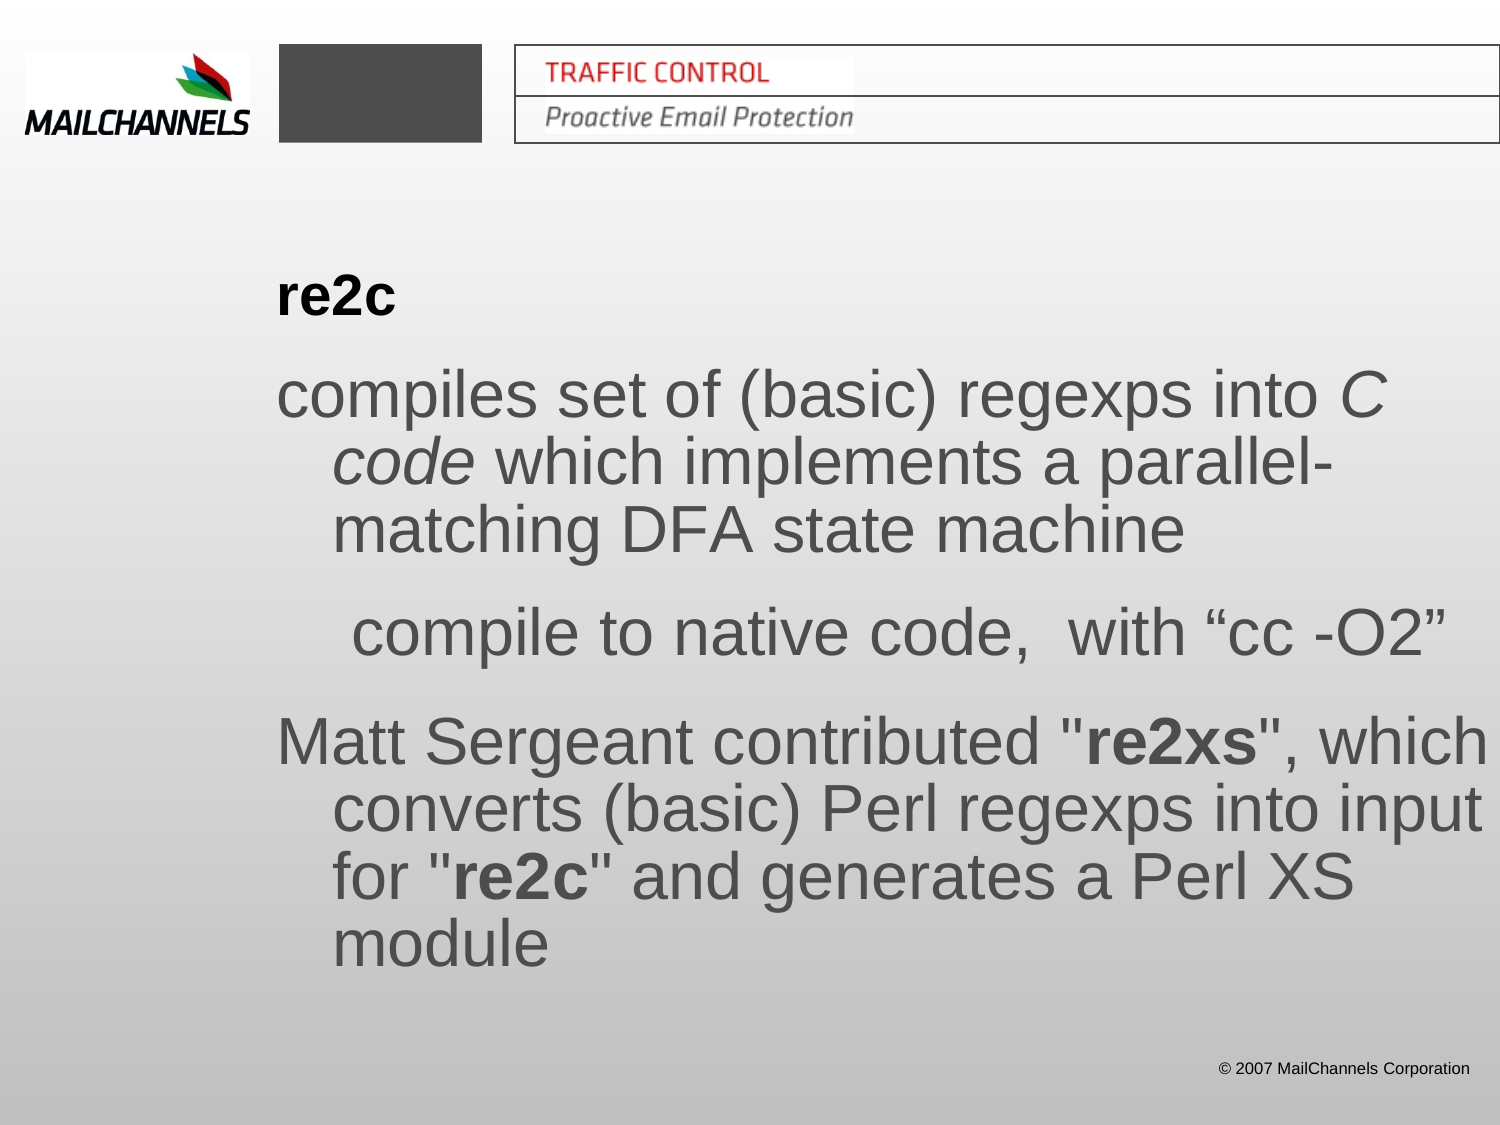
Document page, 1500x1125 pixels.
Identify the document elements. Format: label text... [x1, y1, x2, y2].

picture [24, 53, 250, 135]
title re2c [276, 255, 1500, 341]
picture [545, 58, 854, 95]
picture [545, 97, 854, 134]
list compiles set of (basic) regexps into C code which implements a parallel-matching DFA state machine compile to native code, with “cc -O2” Matt Sergeant contributed "re2xs", which converts (basic) Perl regexps into input for "re2c" and generates a Perl XS module [276, 363, 1500, 988]
